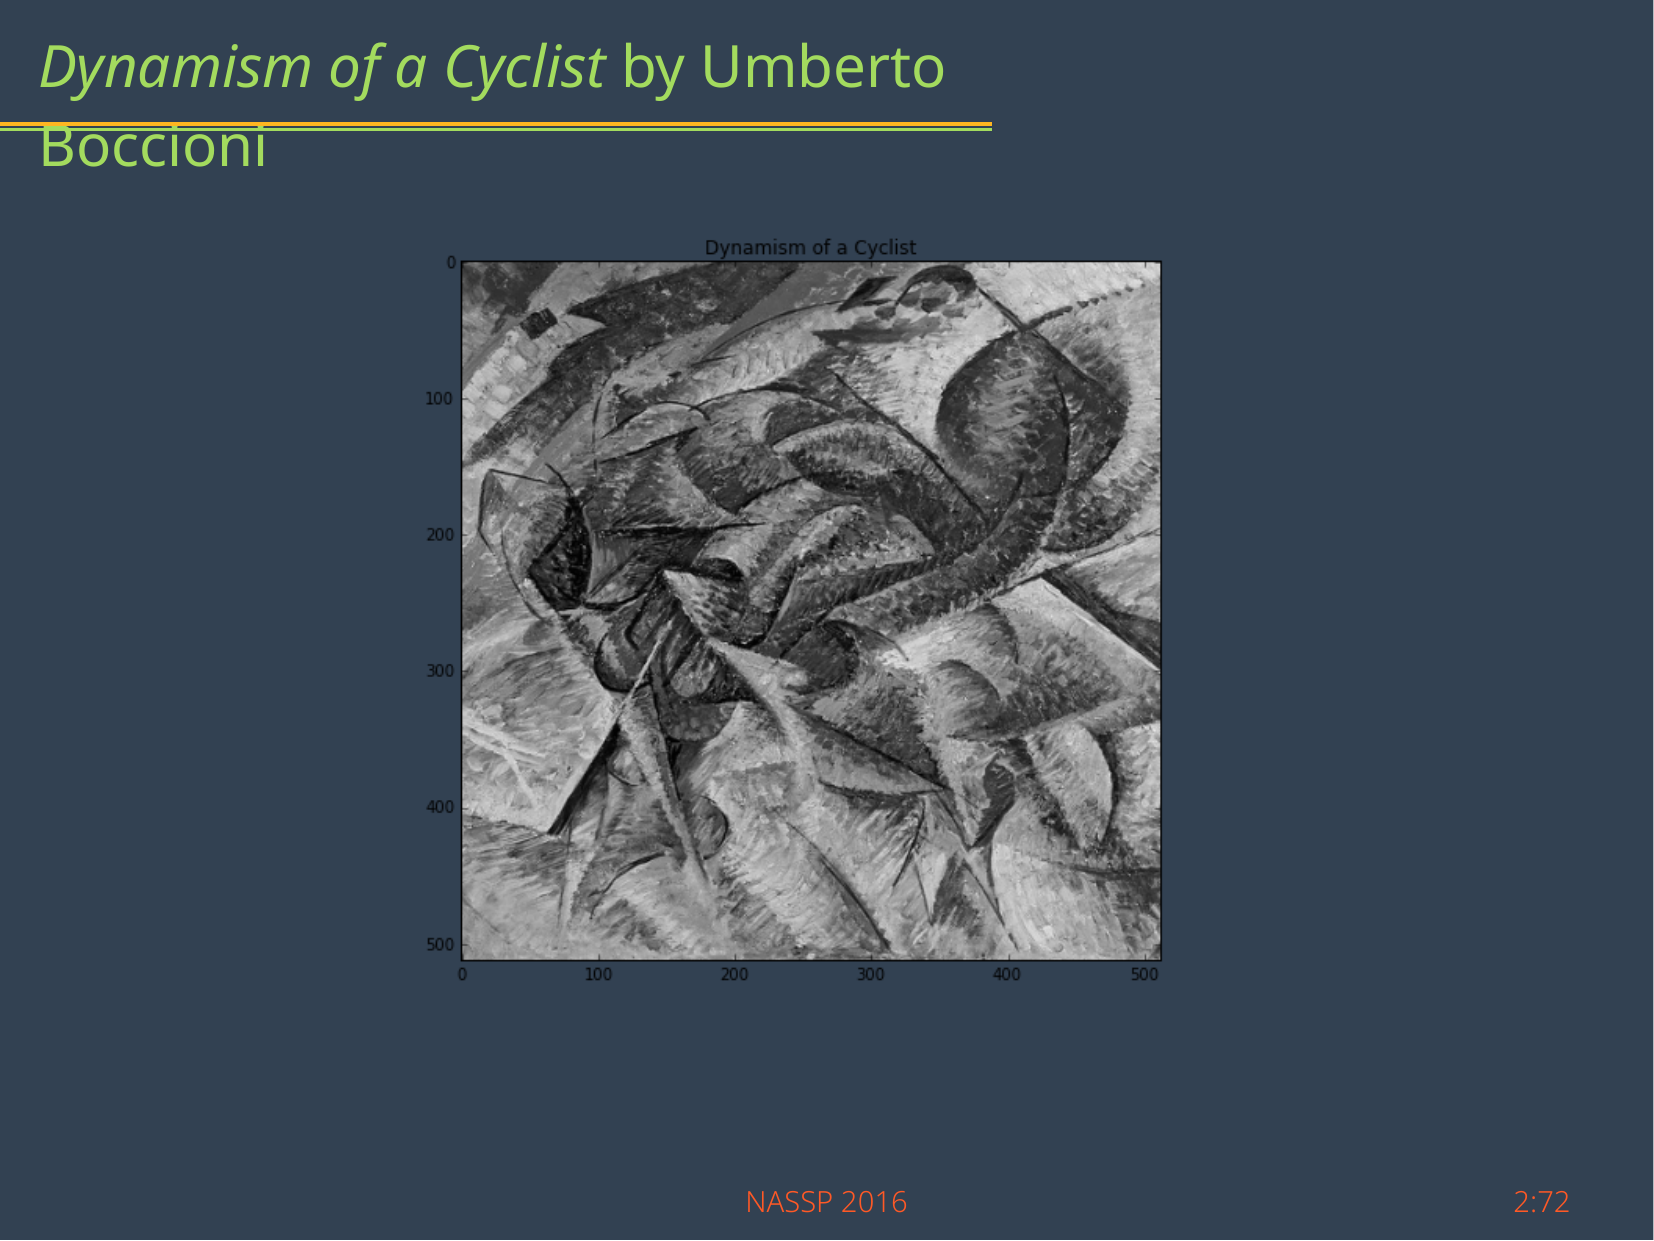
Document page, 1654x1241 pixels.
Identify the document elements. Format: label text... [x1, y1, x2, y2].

picture [414, 228, 1170, 993]
text_box Dynamism of a Cyclist by Umberto Boccioni [23, 17, 1182, 103]
